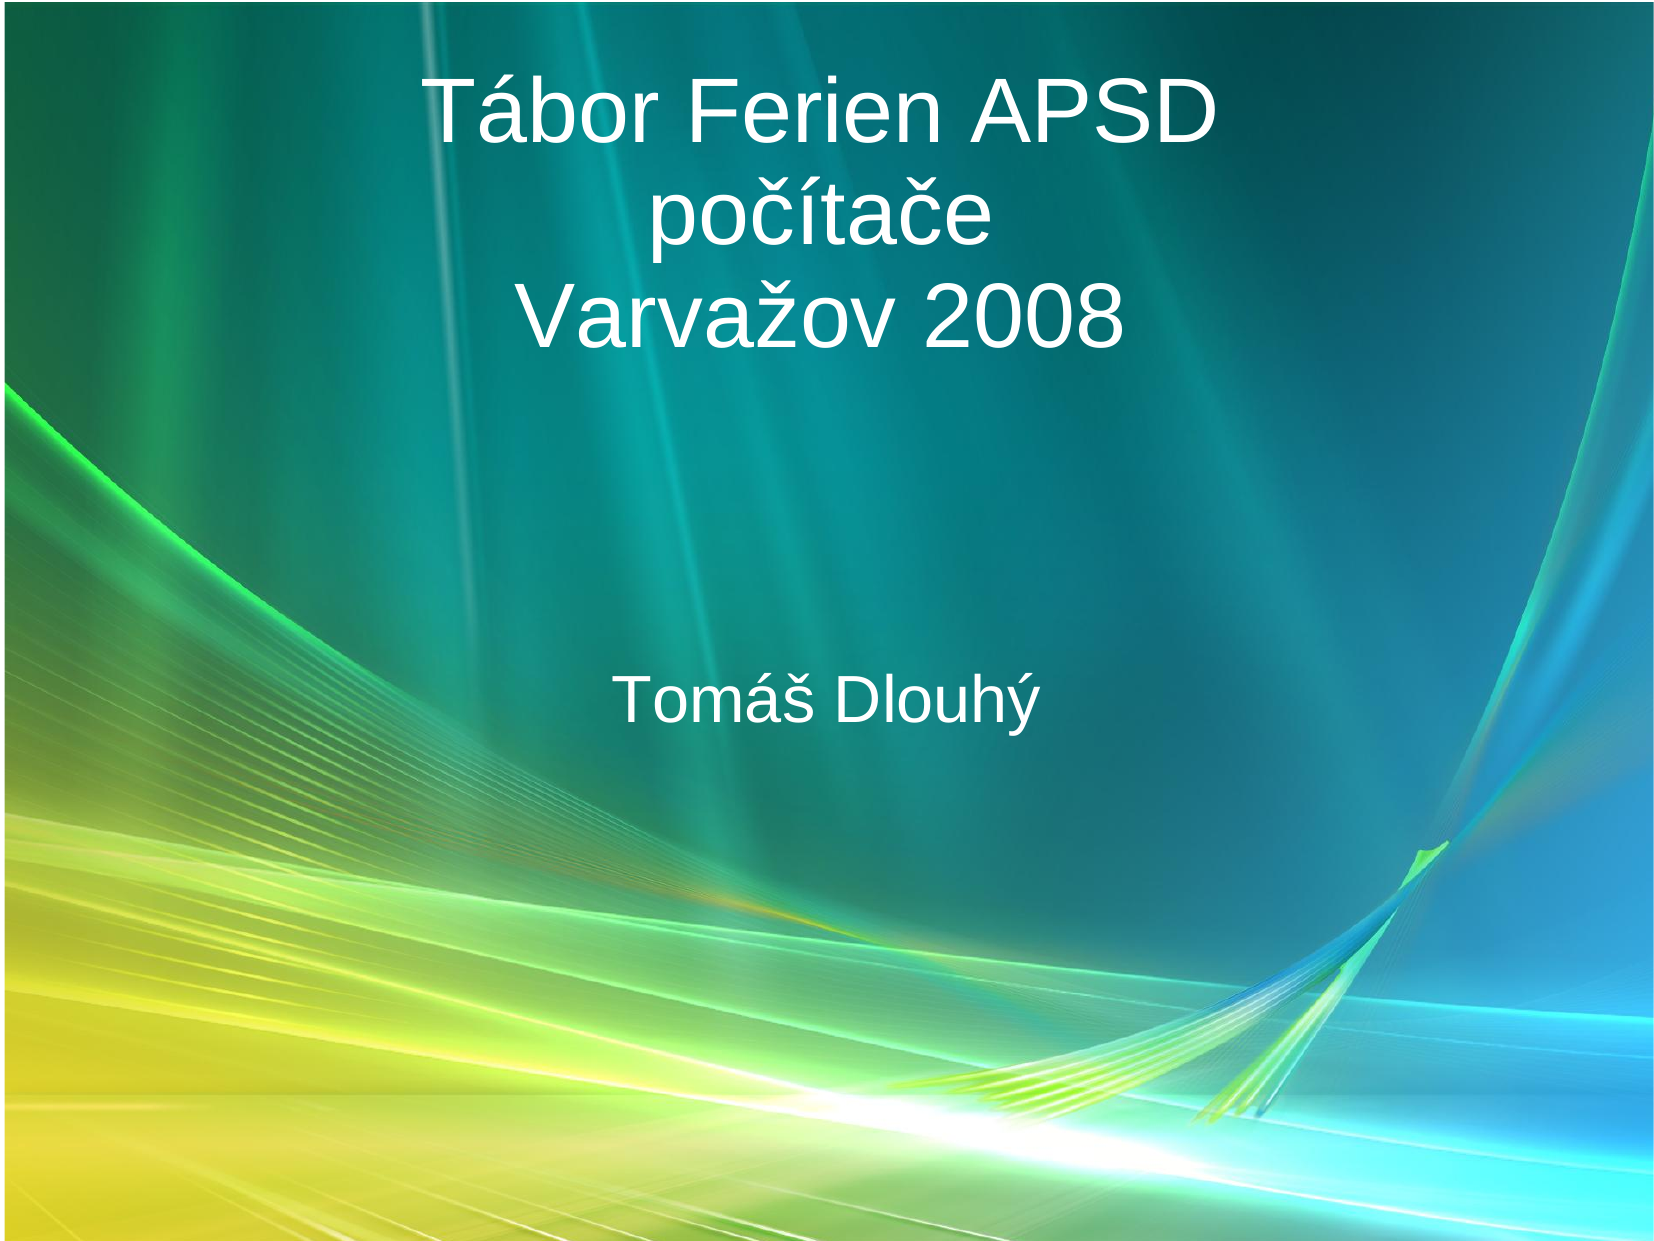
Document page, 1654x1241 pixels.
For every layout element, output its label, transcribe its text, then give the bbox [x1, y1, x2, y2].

picture [4, 2, 1654, 1241]
title Tábor Ferien APSD počítače Varvažov 2008 [76, 59, 1565, 367]
subtitle Tomáš Dlouhý [82, 290, 1571, 1109]
